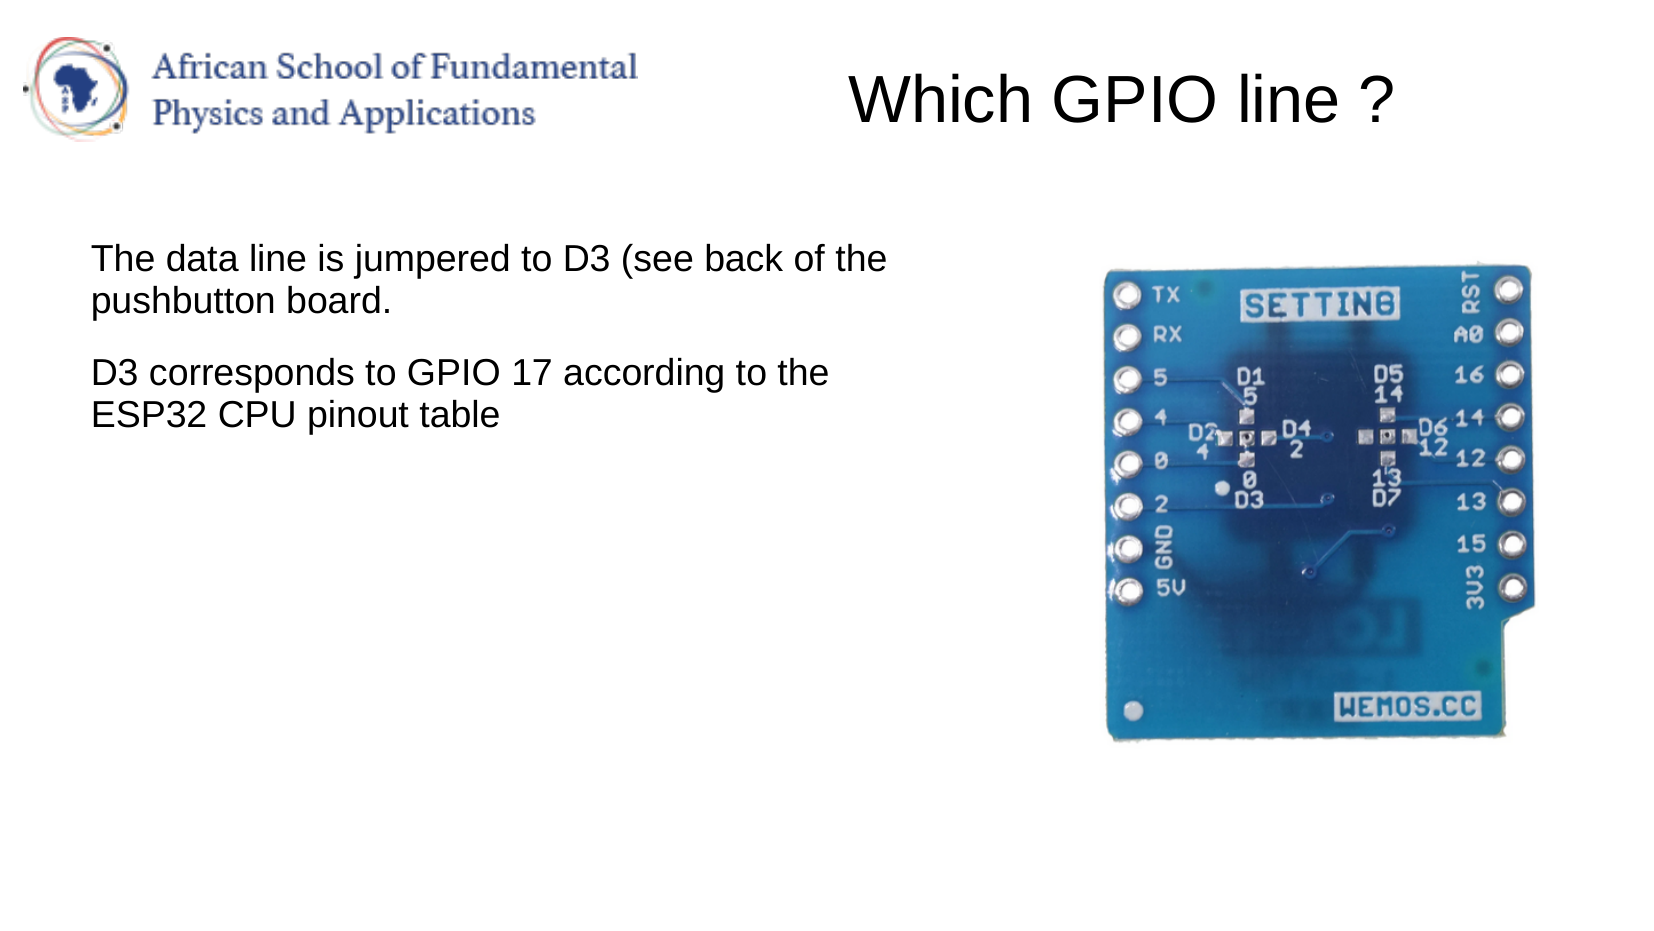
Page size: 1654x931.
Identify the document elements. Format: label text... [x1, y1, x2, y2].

title Which GPIO line ? [635, 21, 1610, 177]
picture [23, 37, 635, 142]
list The data line is jumpered to D3 (see back of the pushbutton board. D3 corresponds to GPIO 17 according to the ESP32 CPU pinout table [90, 237, 1100, 778]
picture [1049, 253, 1563, 763]
